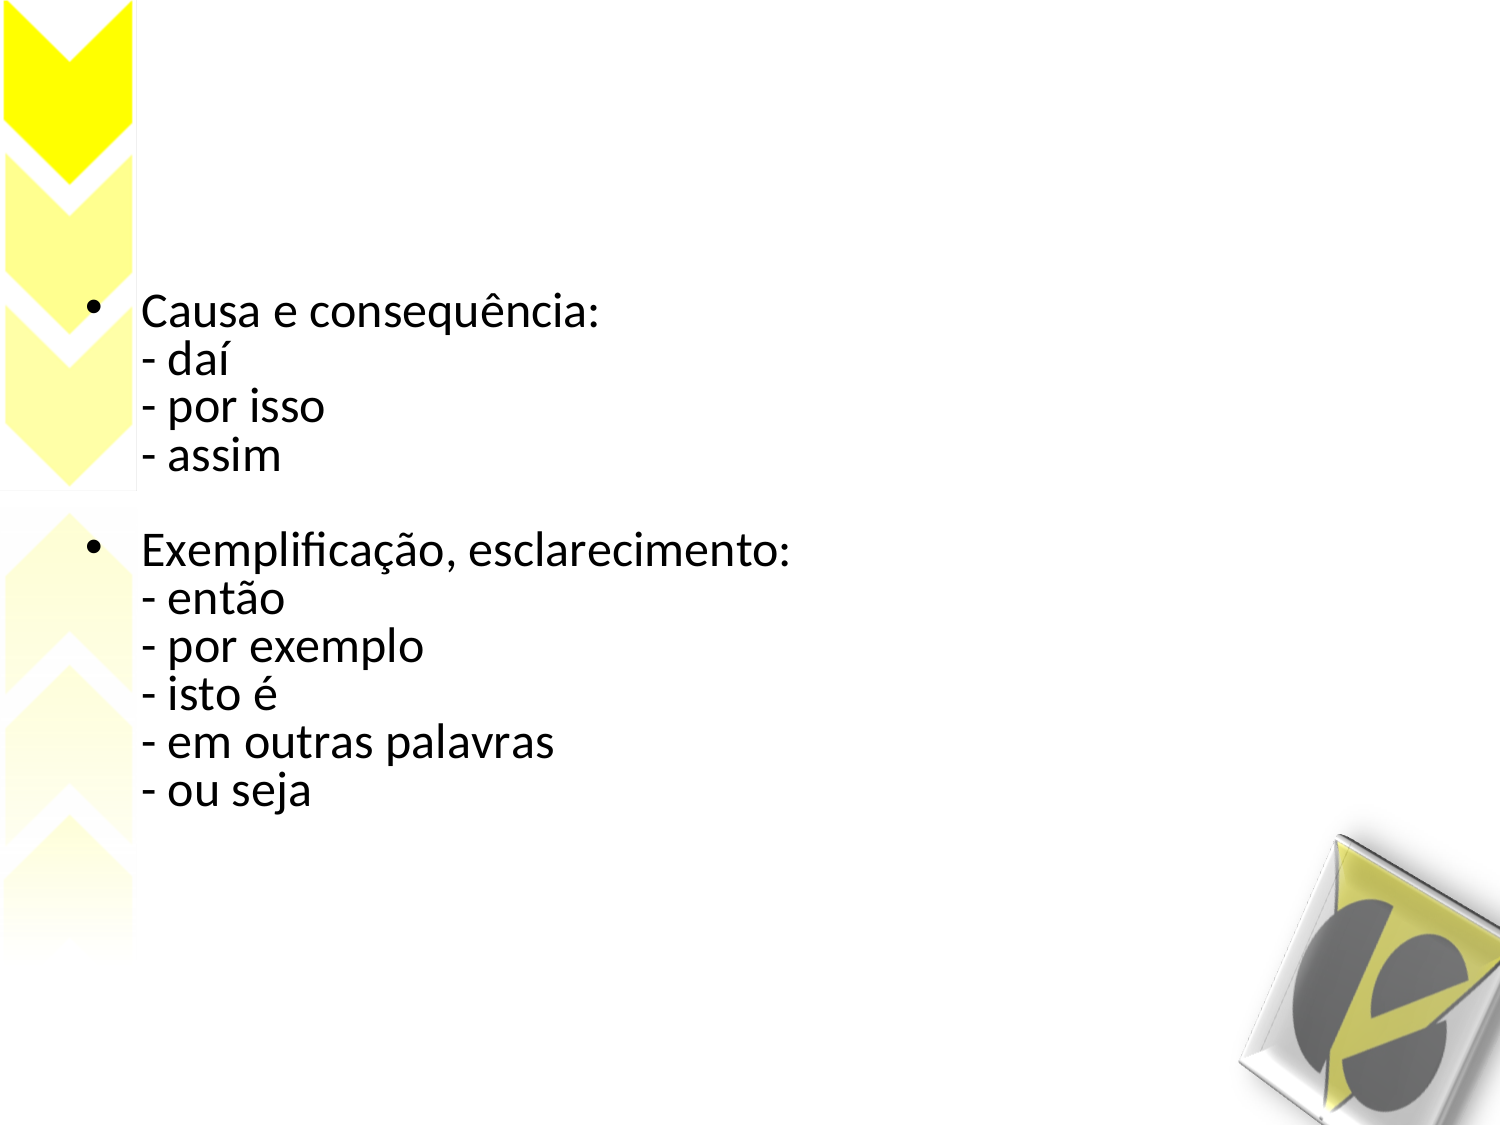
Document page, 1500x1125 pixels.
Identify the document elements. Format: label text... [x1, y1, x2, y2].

picture [0, 0, 140, 1003]
picture [1194, 786, 1500, 1125]
list Causa e consequência: - daí - por isso - assim Exemplificação, esclarecimento: - então - por exemplo - isto é - em outras palavras - ou seja [70, 281, 1421, 1024]
